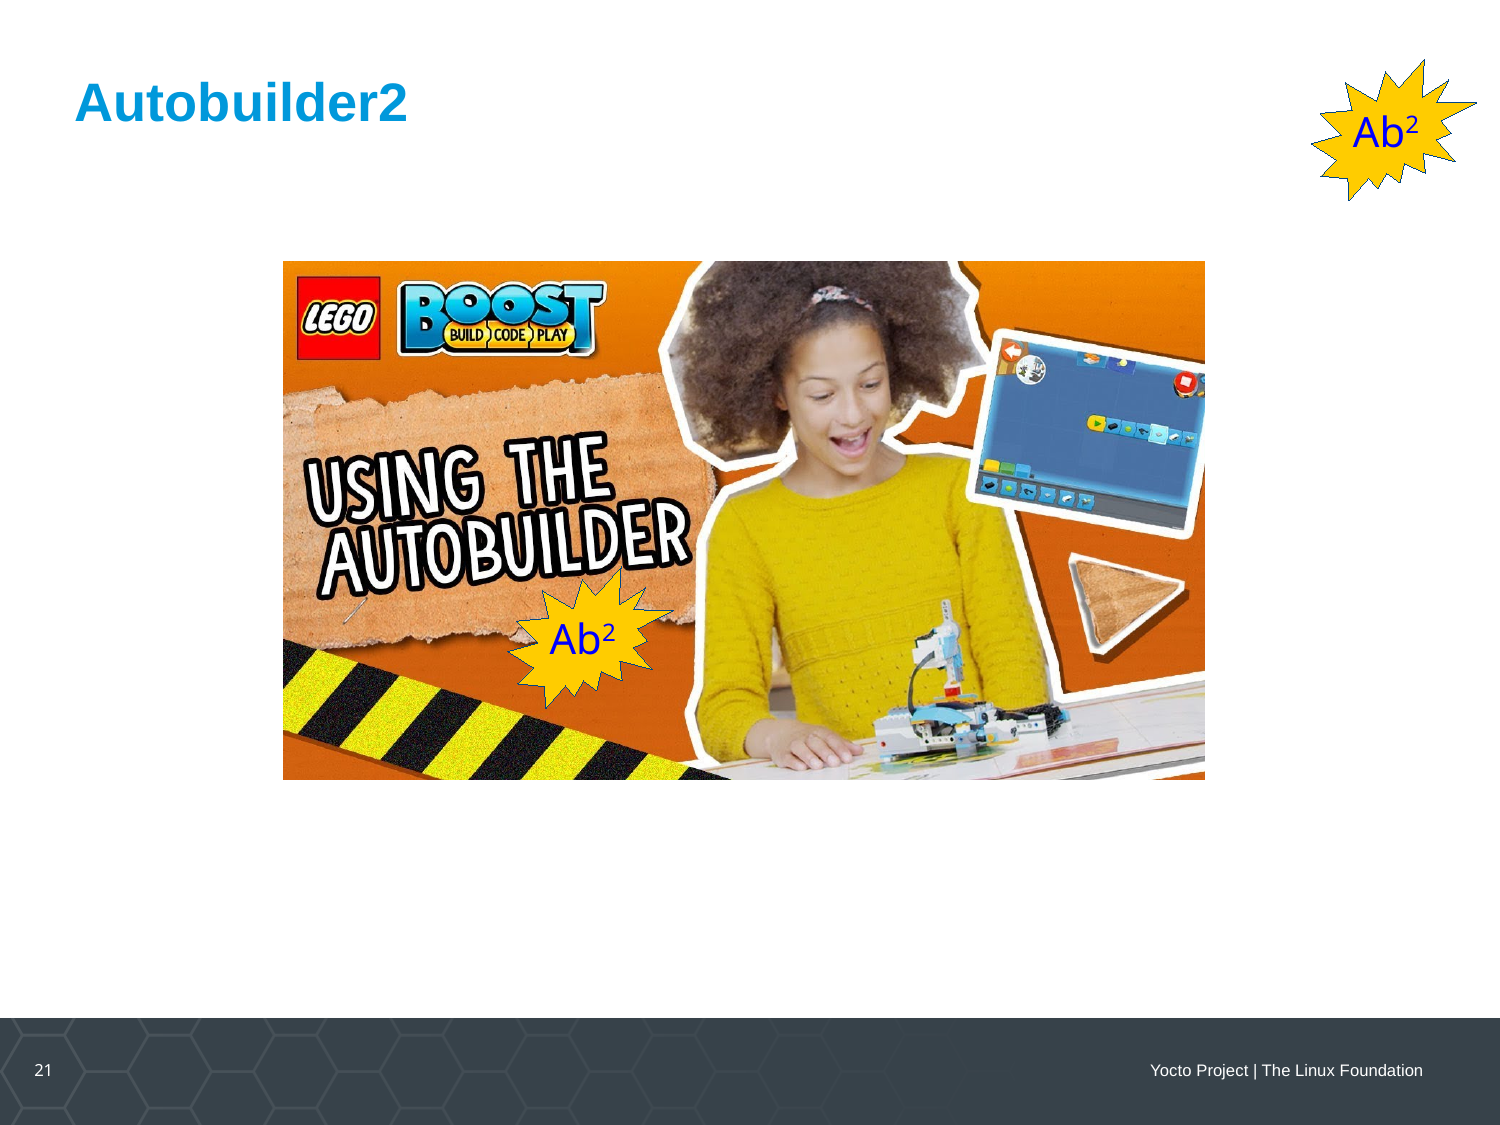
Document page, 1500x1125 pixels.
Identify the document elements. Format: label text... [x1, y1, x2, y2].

text_box Ab2 [1311, 59, 1477, 201]
text_box Autobuilder2 [74, 67, 1424, 213]
text_box Ab2 [507, 566, 674, 709]
picture [0, 0, 1500, 1125]
